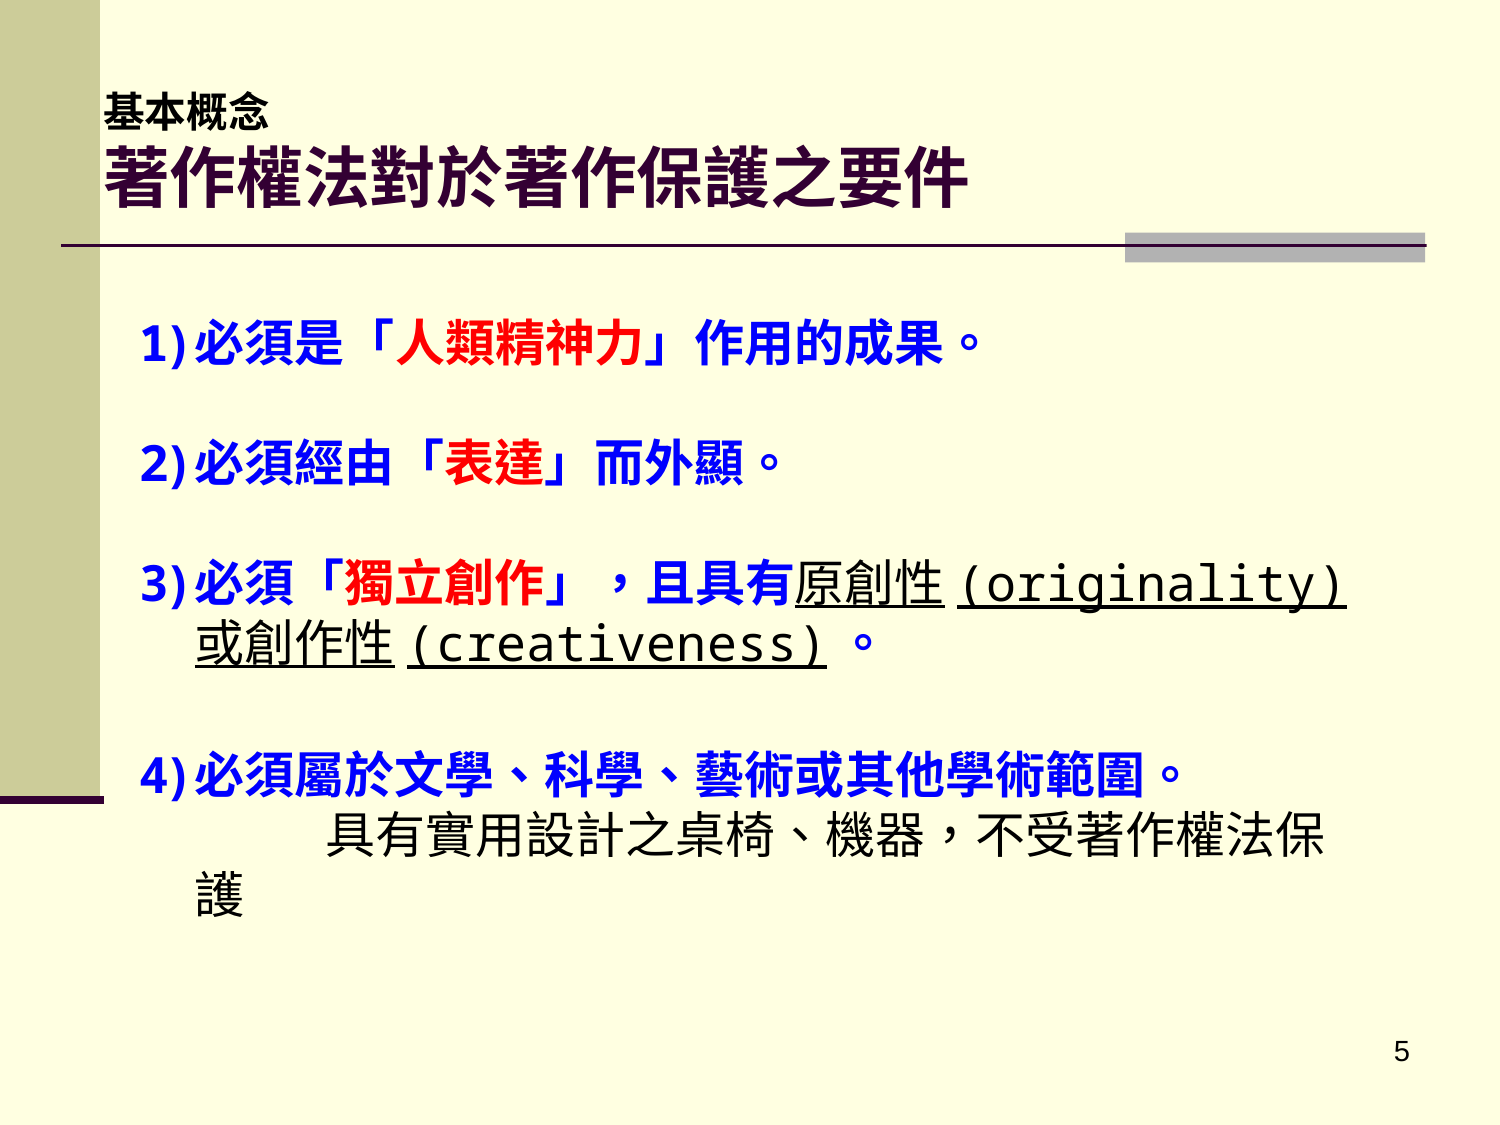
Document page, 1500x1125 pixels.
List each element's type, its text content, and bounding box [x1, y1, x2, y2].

text_box 必須是「人類精神力」作用的成果。 必須經由「表達」而外顯。 必須「獨立創作」，且具有原創性(originality)或創作性(creativeness)。 必須屬於文學、科學、藝術或其他學術範圍。 具有實用設計之桌椅、機器，不受著作權法保護 [123, 243, 1365, 992]
text_box <編號> [1074, 1024, 1426, 1103]
text_box 基本概念 著作權法對於著作保護之要件 [88, 78, 1408, 224]
